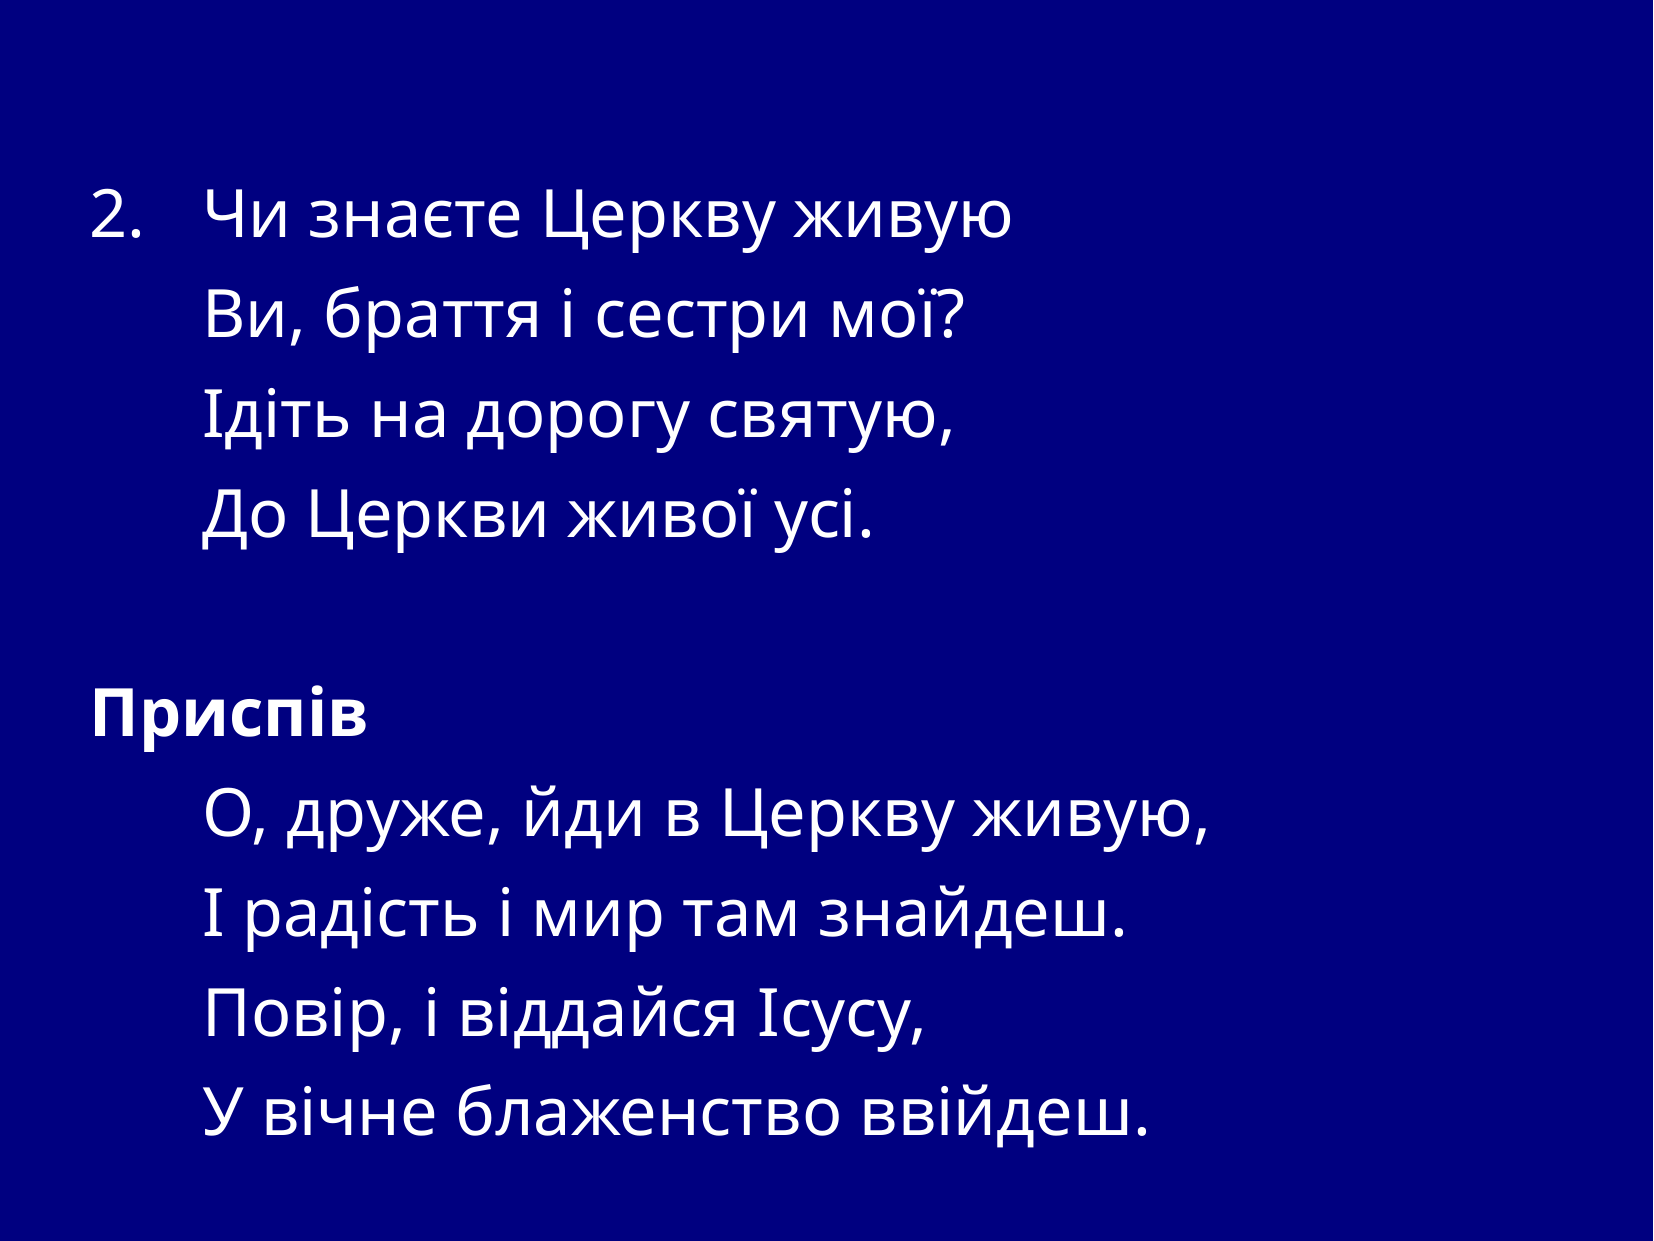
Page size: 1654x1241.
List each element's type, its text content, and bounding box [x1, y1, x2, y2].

text_box 2. Чи знаєте Церкву живую Ви, браття і сестри мої? Ідіть на дорогу святую, До Церкви живої усі. Приспів О, друже, йди в Церкву живую, І радість і мир там знайдеш. Повір, і віддайся Ісусу, У вічне блаженство ввійдеш. [75, 150, 1576, 1163]
